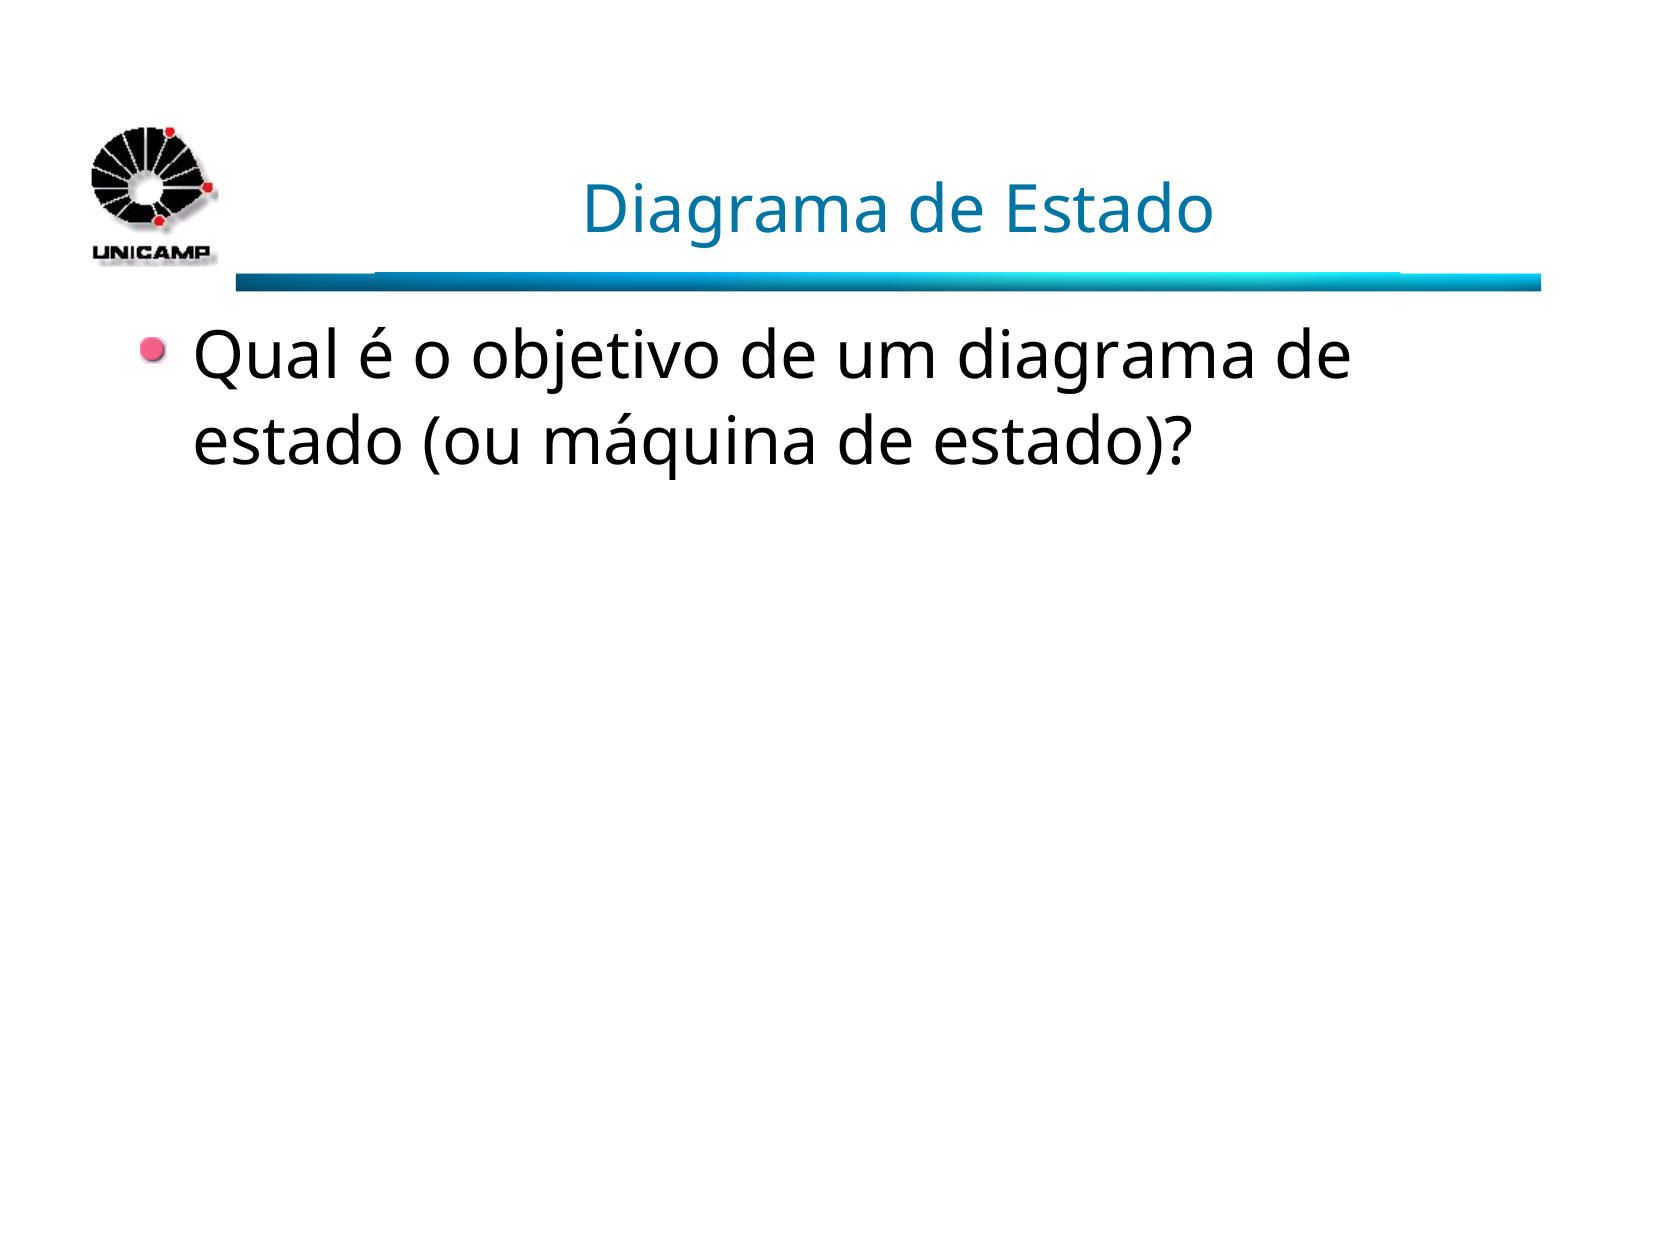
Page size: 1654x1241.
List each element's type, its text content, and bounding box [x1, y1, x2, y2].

list Qual é o objetivo de um diagrama de estado (ou máquina de estado)? [121, 309, 1534, 1182]
title Diagrama de Estado [264, 42, 1534, 250]
picture [125, 272, 1654, 295]
